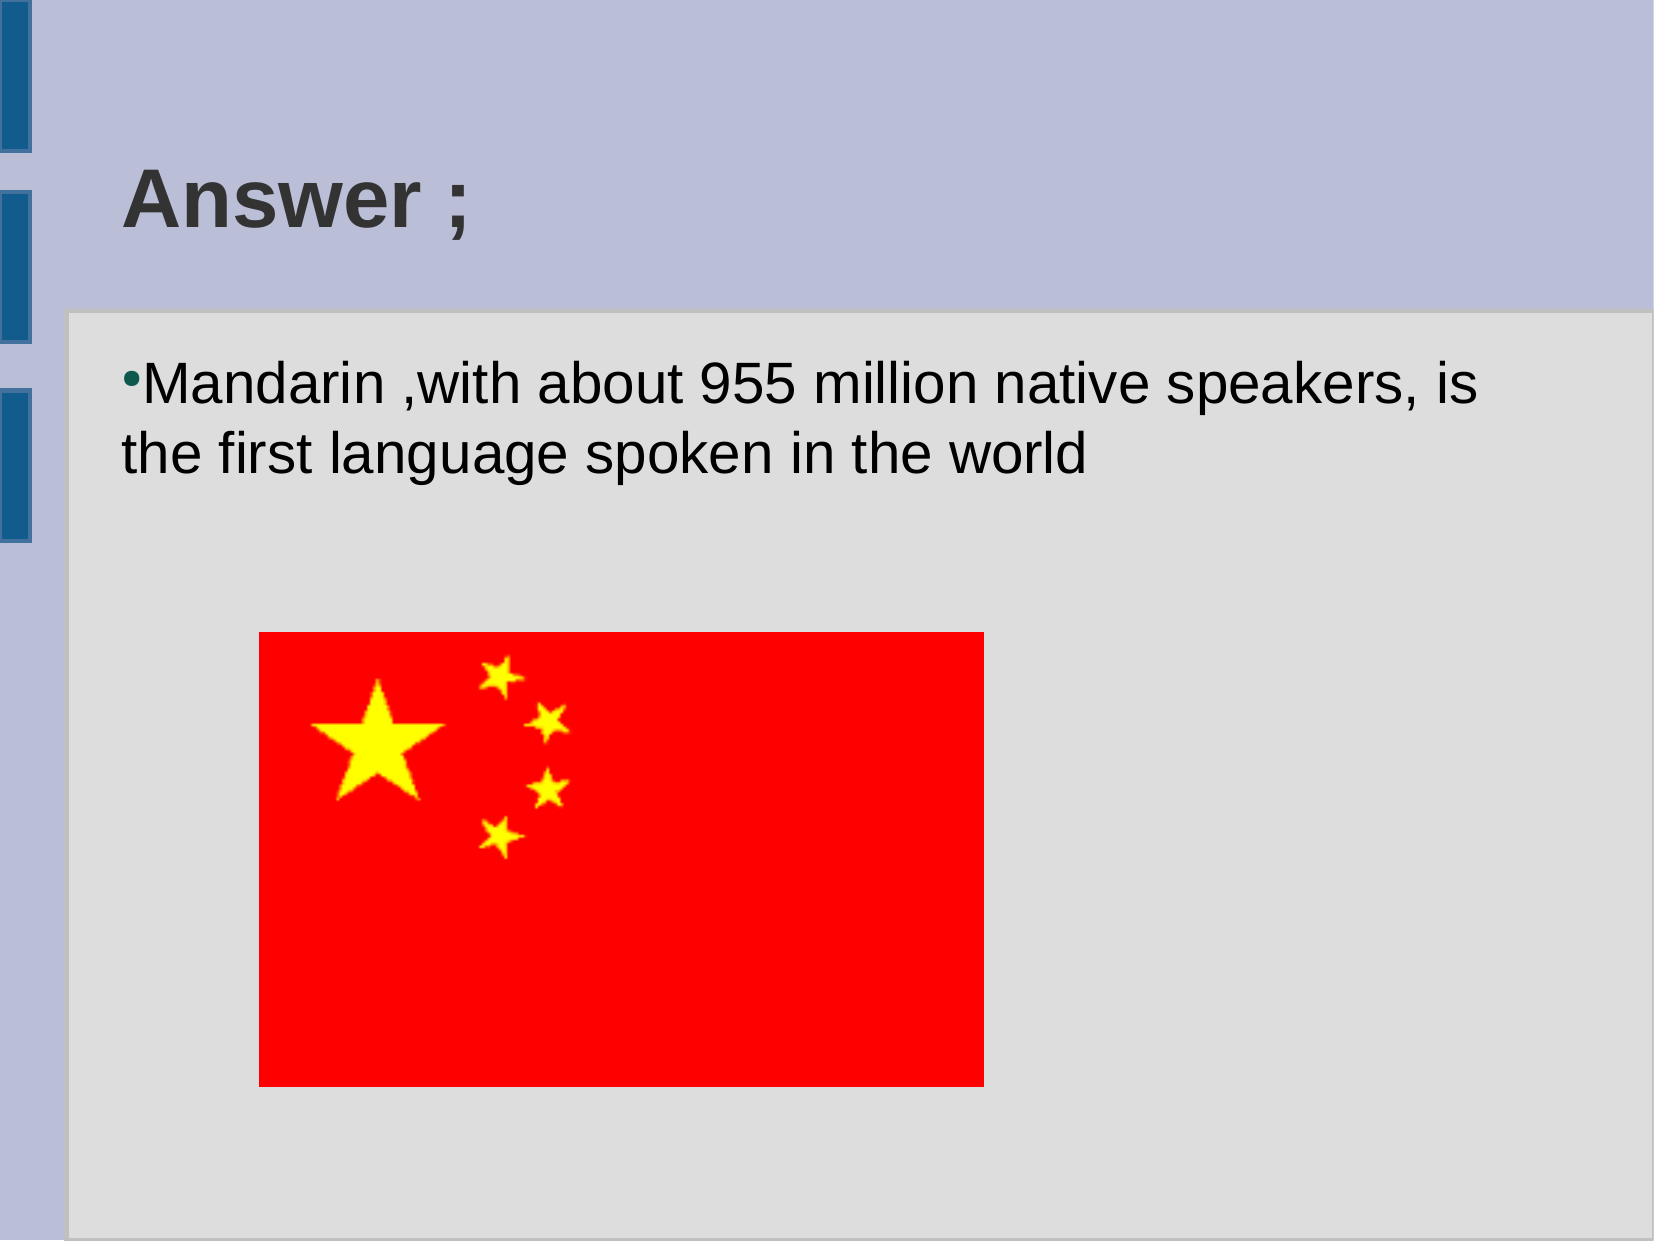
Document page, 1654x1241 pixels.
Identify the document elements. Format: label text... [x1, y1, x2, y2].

title Answer ; [121, 91, 1534, 299]
picture [259, 632, 984, 1087]
list Mandarin ,with about 955 million native speakers, is the first language spoken in the world [121, 344, 1534, 487]
